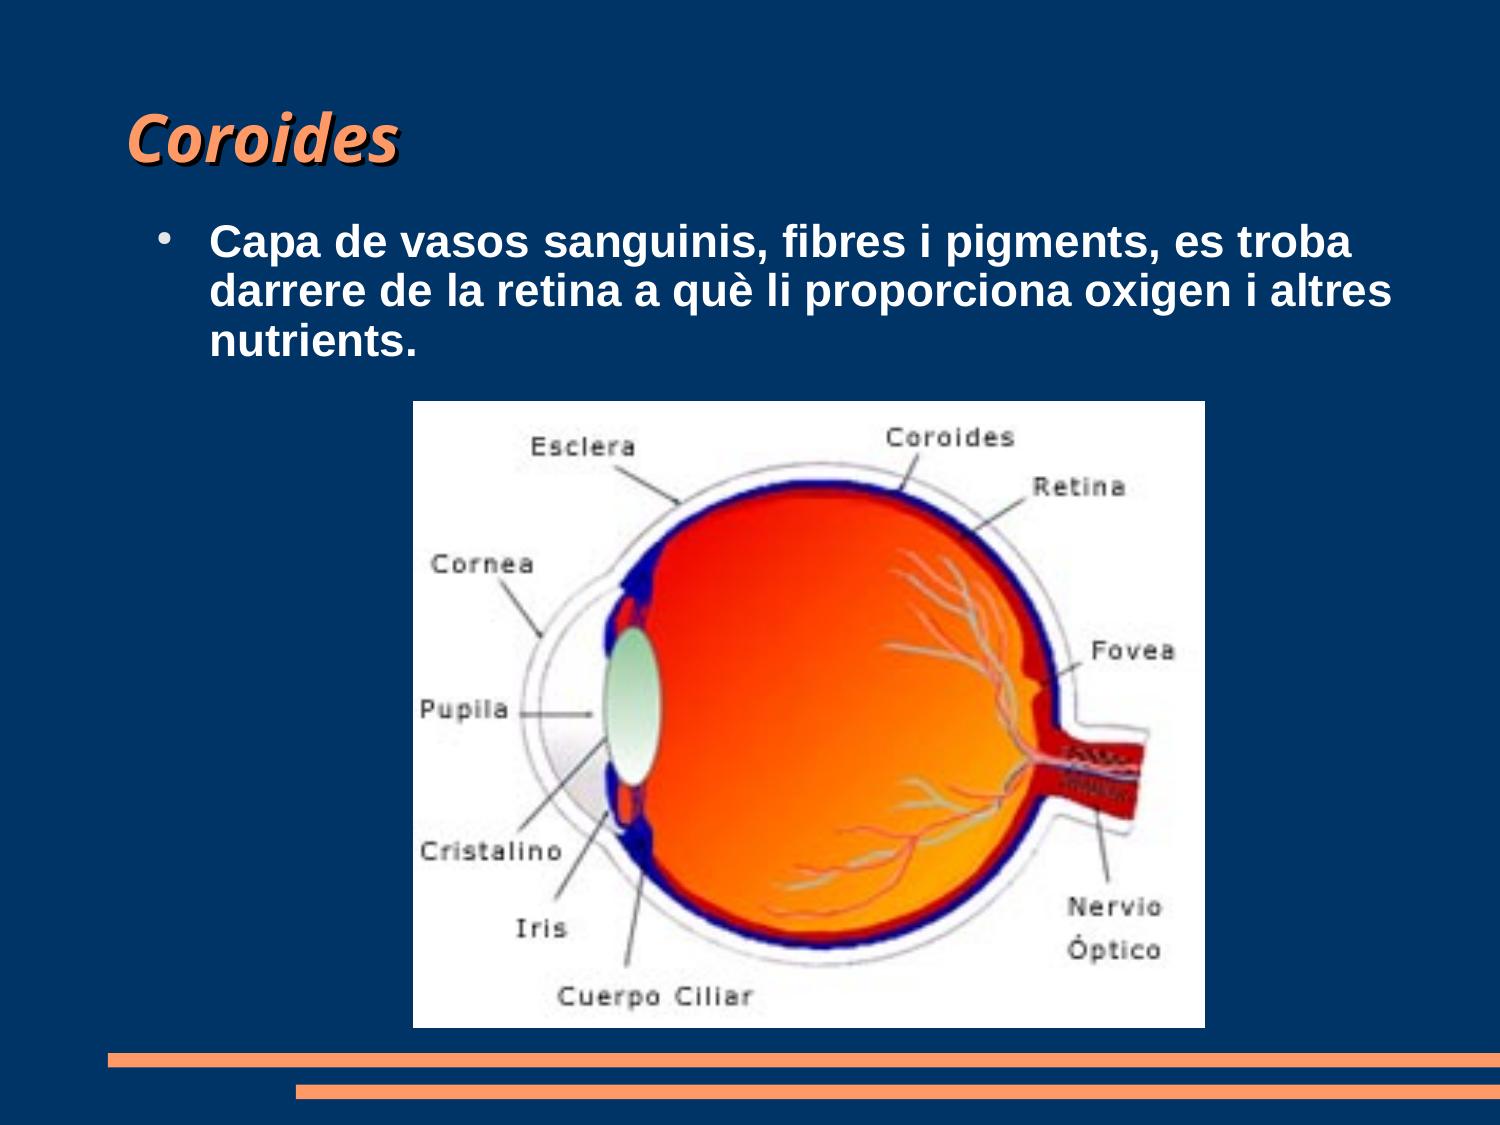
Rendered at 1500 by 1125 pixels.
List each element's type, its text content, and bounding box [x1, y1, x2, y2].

title Coroides [110, 41, 1392, 230]
picture [413, 401, 1205, 1028]
list Capa de vasos sanguinis, fibres i pigments, es troba darrere de la retina a què li proporciona oxigen i altres nutrients. [123, 210, 1430, 945]
